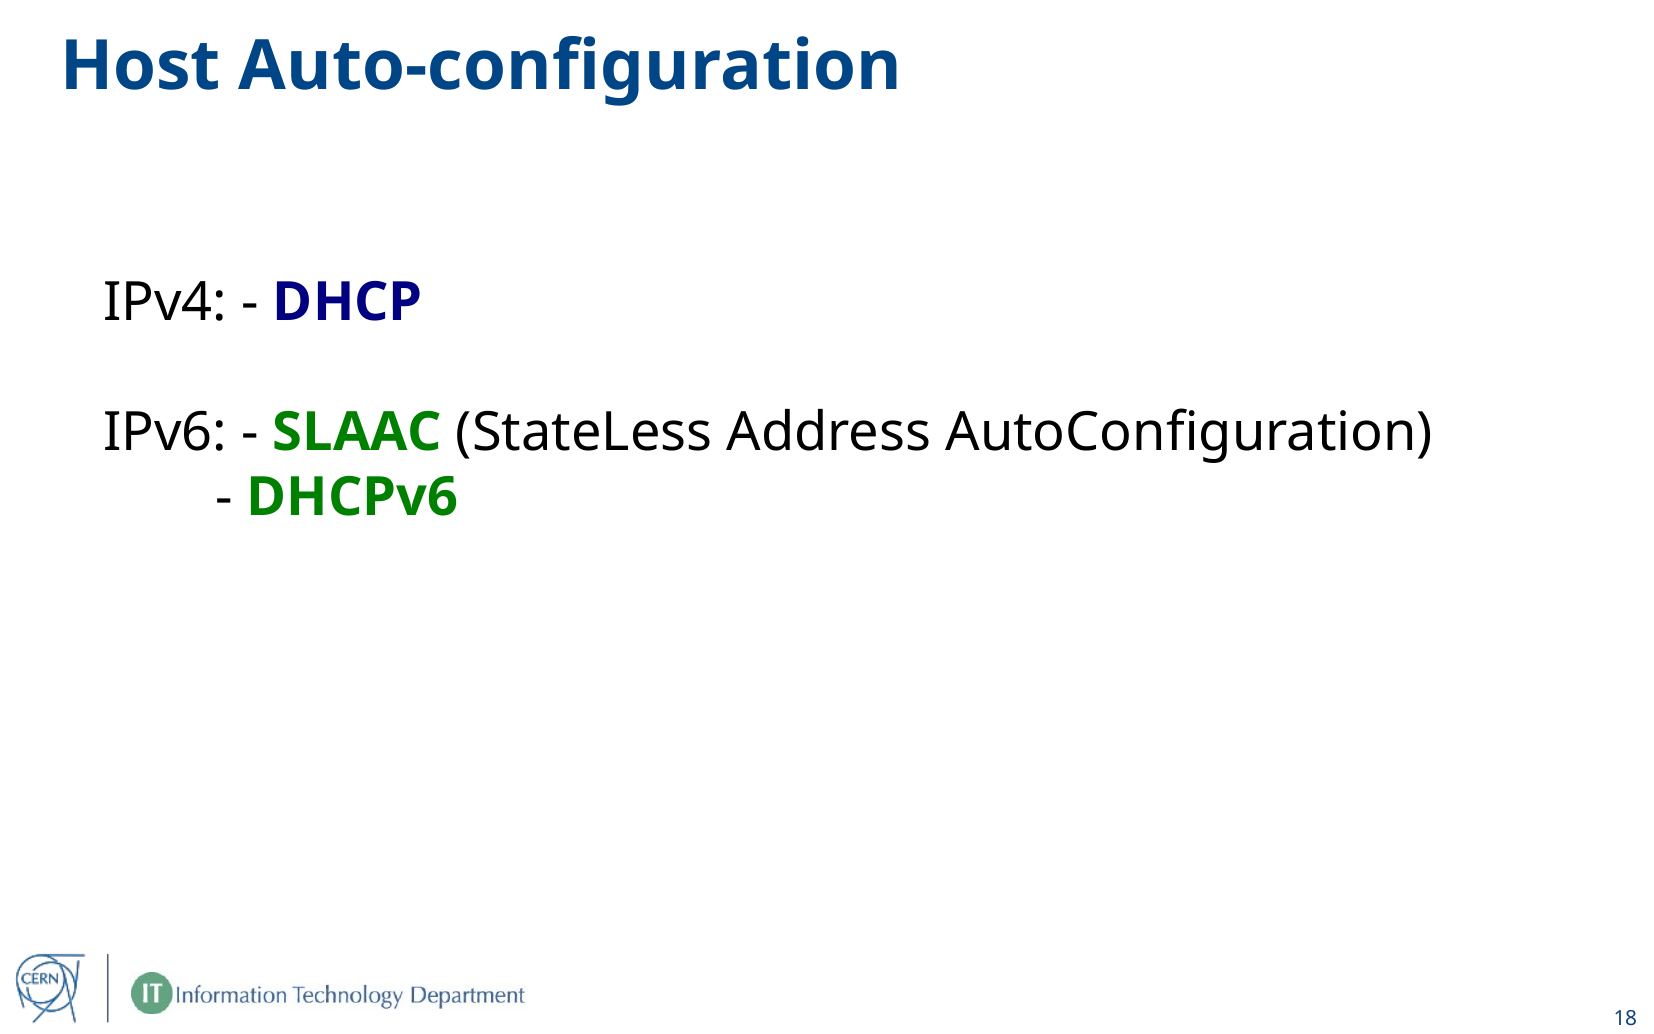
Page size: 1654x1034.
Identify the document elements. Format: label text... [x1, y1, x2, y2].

picture [36, 1002, 50, 1009]
text_box IPv4: - DHCP IPv6: - SLAAC (StateLess Address AutoConfiguration) - DHCPv6 [88, 193, 1581, 907]
title Host Auto-configuration [60, 0, 1528, 138]
picture [131, 972, 774, 1014]
picture [16, 985, 64, 1032]
